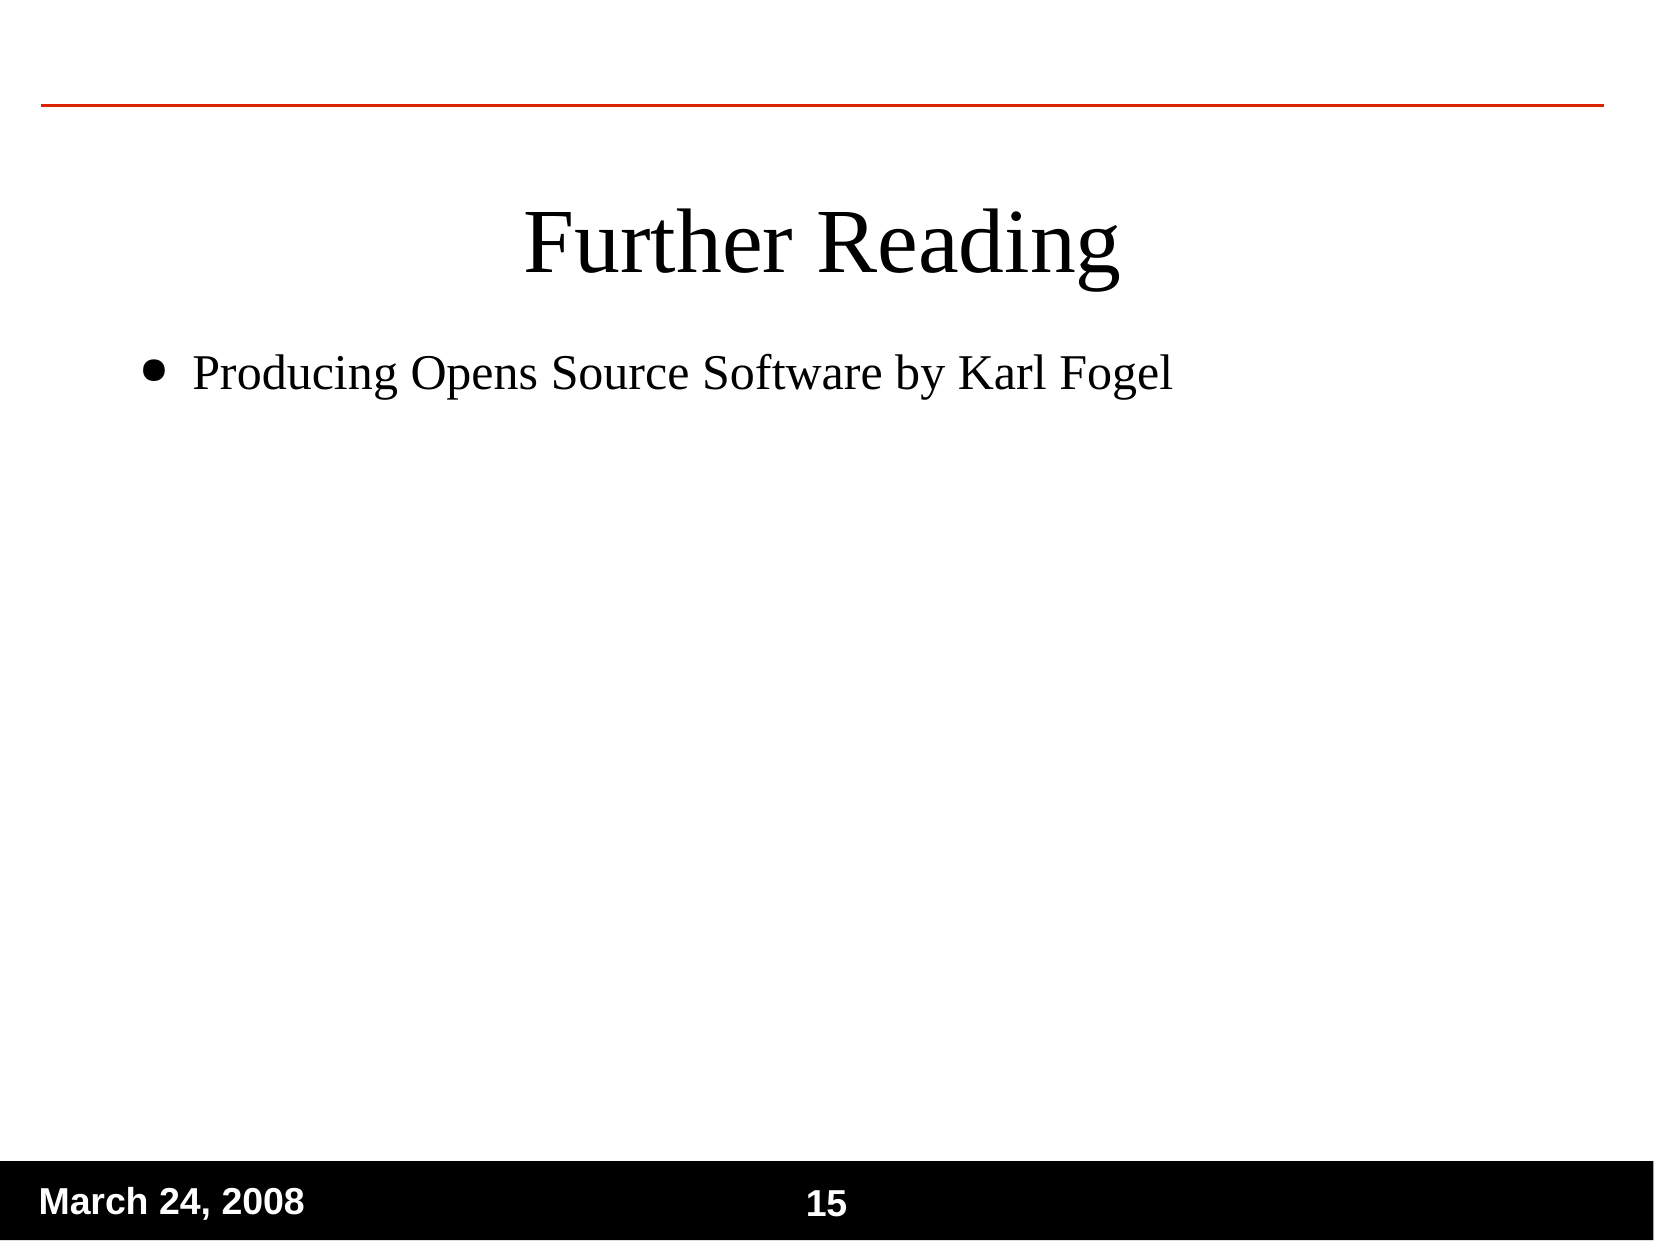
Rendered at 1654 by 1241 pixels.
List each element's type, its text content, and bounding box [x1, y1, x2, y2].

list Producing Opens Source Software by Karl Fogel [121, 344, 1534, 1127]
title Further Reading [117, 137, 1530, 346]
